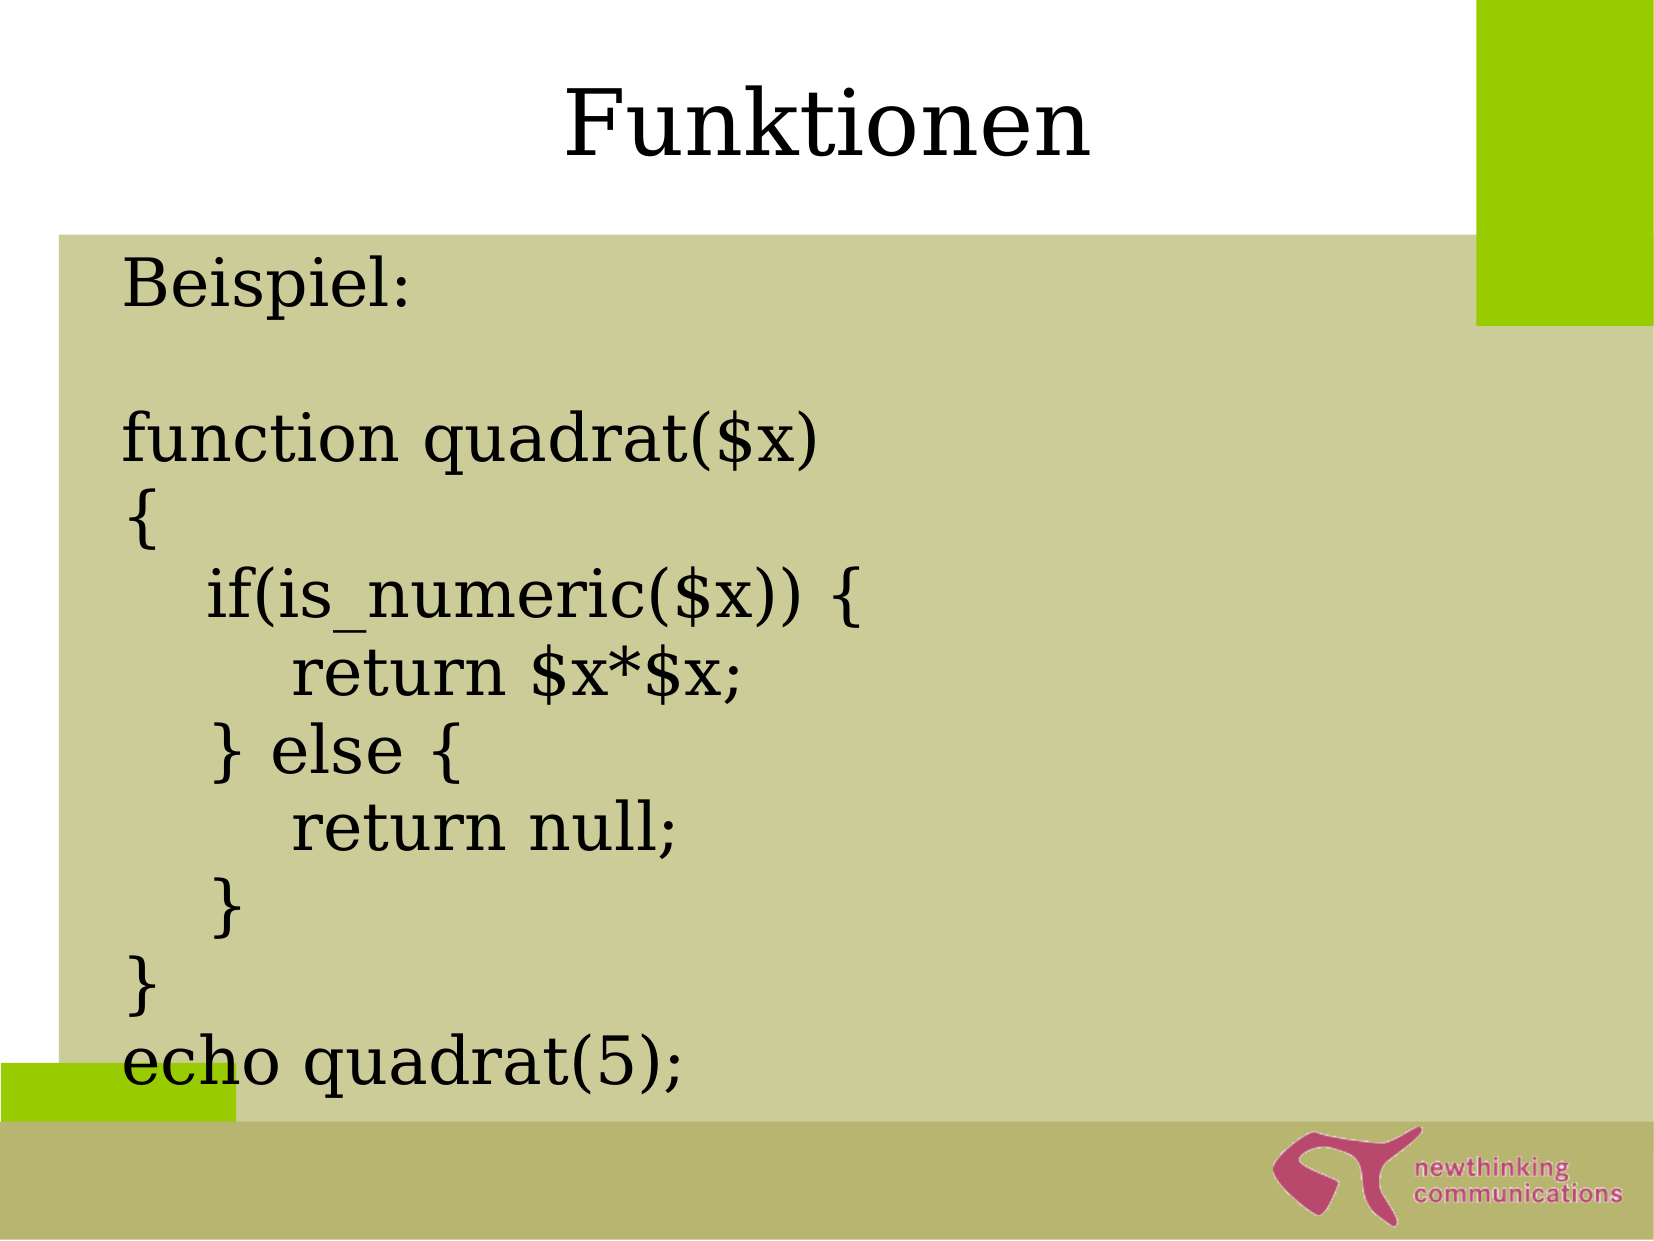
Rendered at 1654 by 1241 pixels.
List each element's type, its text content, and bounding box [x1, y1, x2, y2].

title Funktionen [121, 20, 1534, 228]
subtitle Beispiel: function quadrat($x) { if(is_numeric($x)) { return $x*$x; } else { return null; } } echo quadrat(5); [121, 244, 1534, 1100]
picture [1273, 1127, 1641, 1241]
